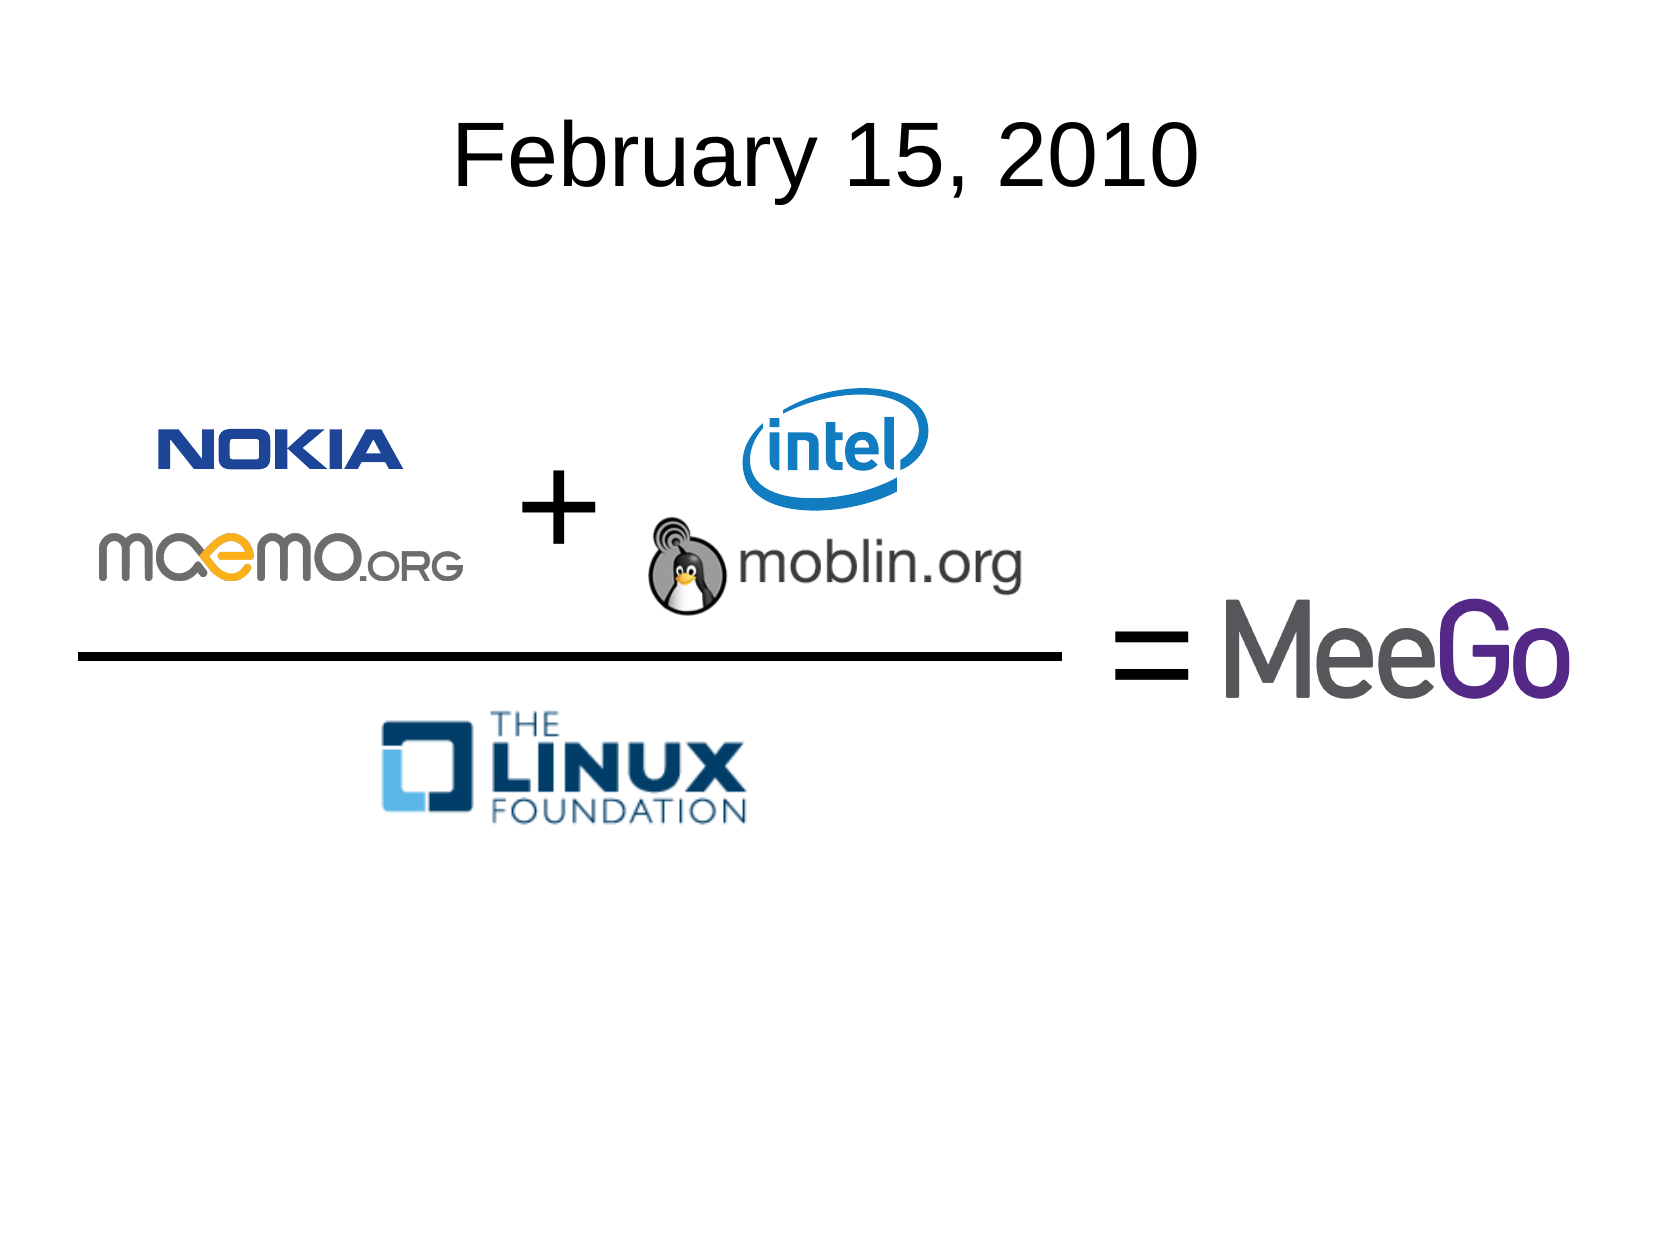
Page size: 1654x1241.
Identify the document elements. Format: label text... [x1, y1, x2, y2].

picture [629, 388, 1043, 628]
text_box = [1094, 564, 1221, 771]
picture [158, 428, 404, 471]
picture [1220, 597, 1590, 700]
picture [363, 702, 766, 846]
picture [99, 533, 463, 581]
title February 15, 2010 [82, 46, 1571, 260]
text_box + [500, 415, 628, 622]
